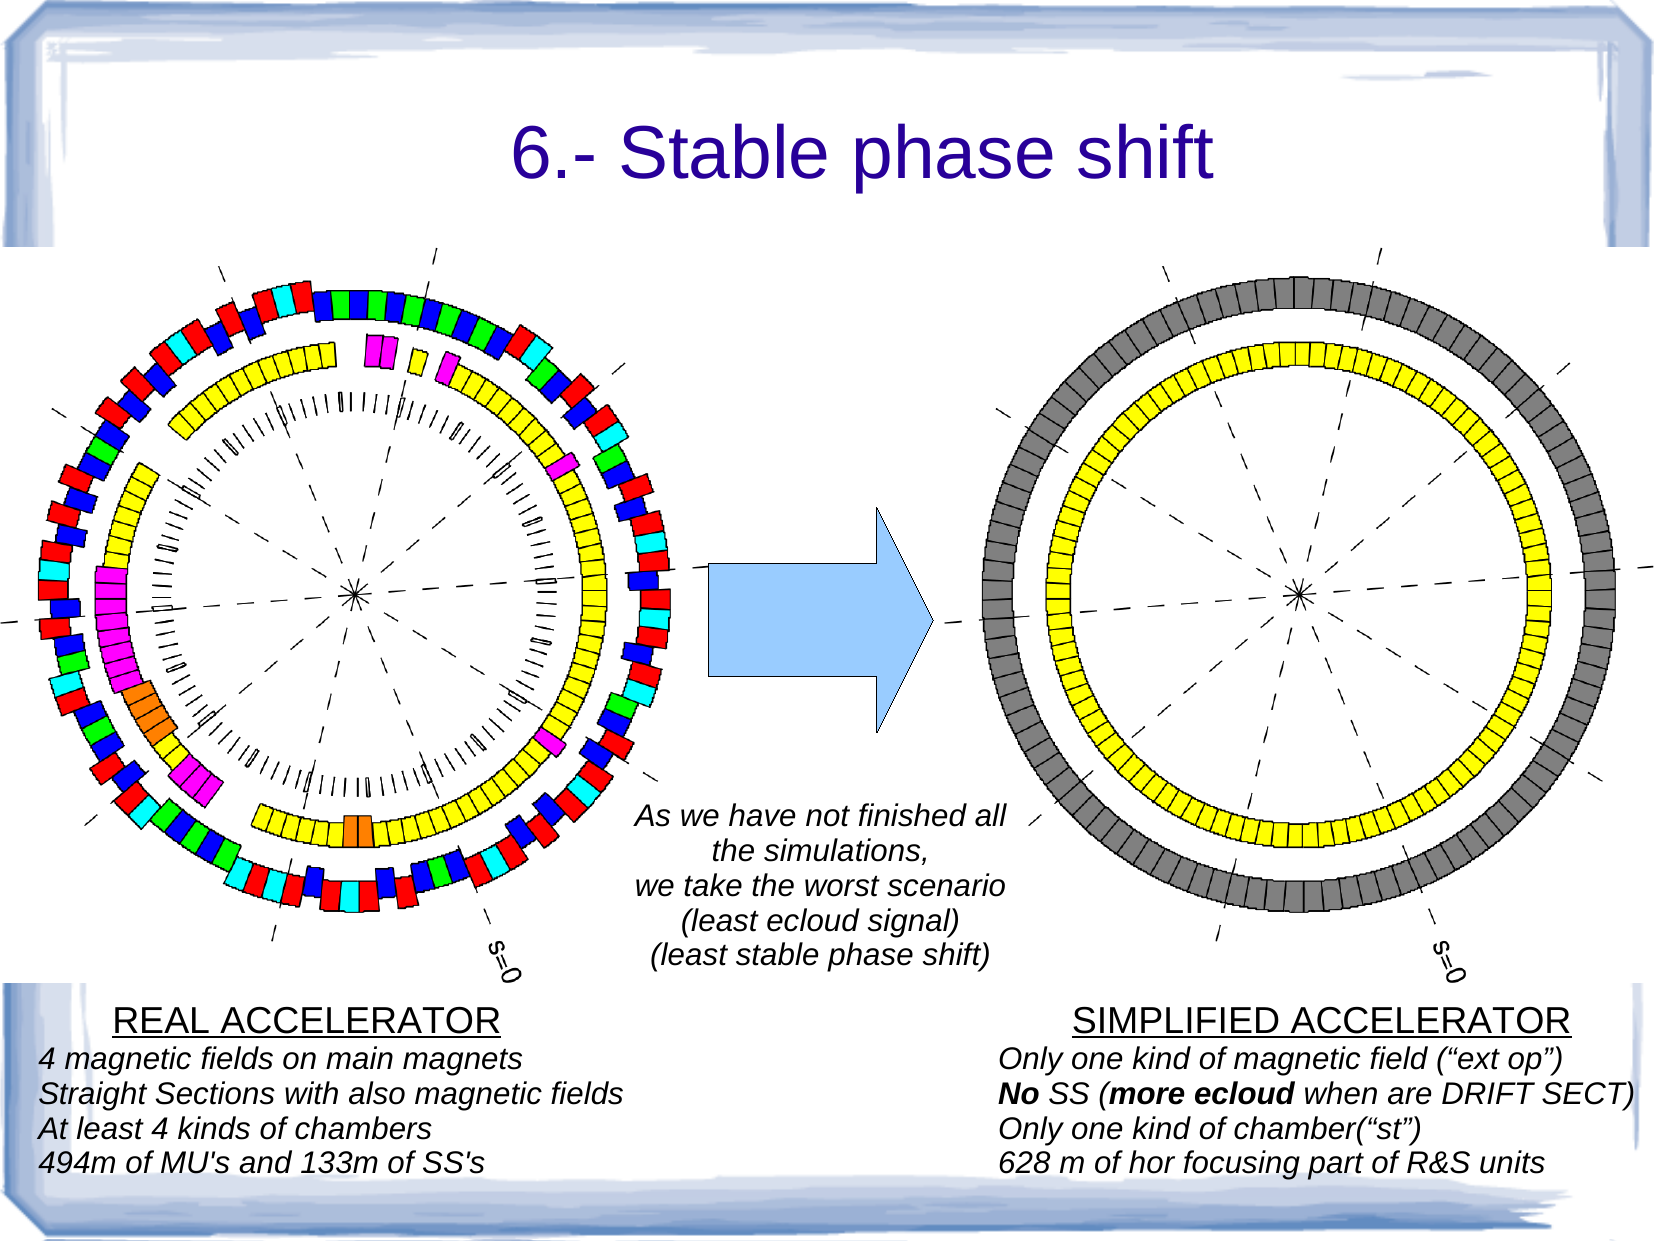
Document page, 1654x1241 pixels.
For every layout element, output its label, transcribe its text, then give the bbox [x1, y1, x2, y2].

picture [0, 0, 1654, 1241]
text_box As we have not finished all the simulations, we take the worst scenario (least ecloud signal) (least stable phase shift) [614, 791, 1028, 980]
text_box REAL ACCELERATOR SIMPLIFIED ACCELERATOR 4 magnetic fields on main magnets Only one kind of magnetic field (“ext op”) Straight Sections with also magnetic fields No SS (more ecloud when are DRIFT SECT) At least 4 kinds of chambers Only one kind of chamber(“st”) 494m of MU's and 133m of SS's 628 m of hor focusing part of R&S units [23, 992, 1654, 1229]
title 6.- Stable phase shift [82, 49, 1571, 257]
text_box [708, 507, 934, 733]
